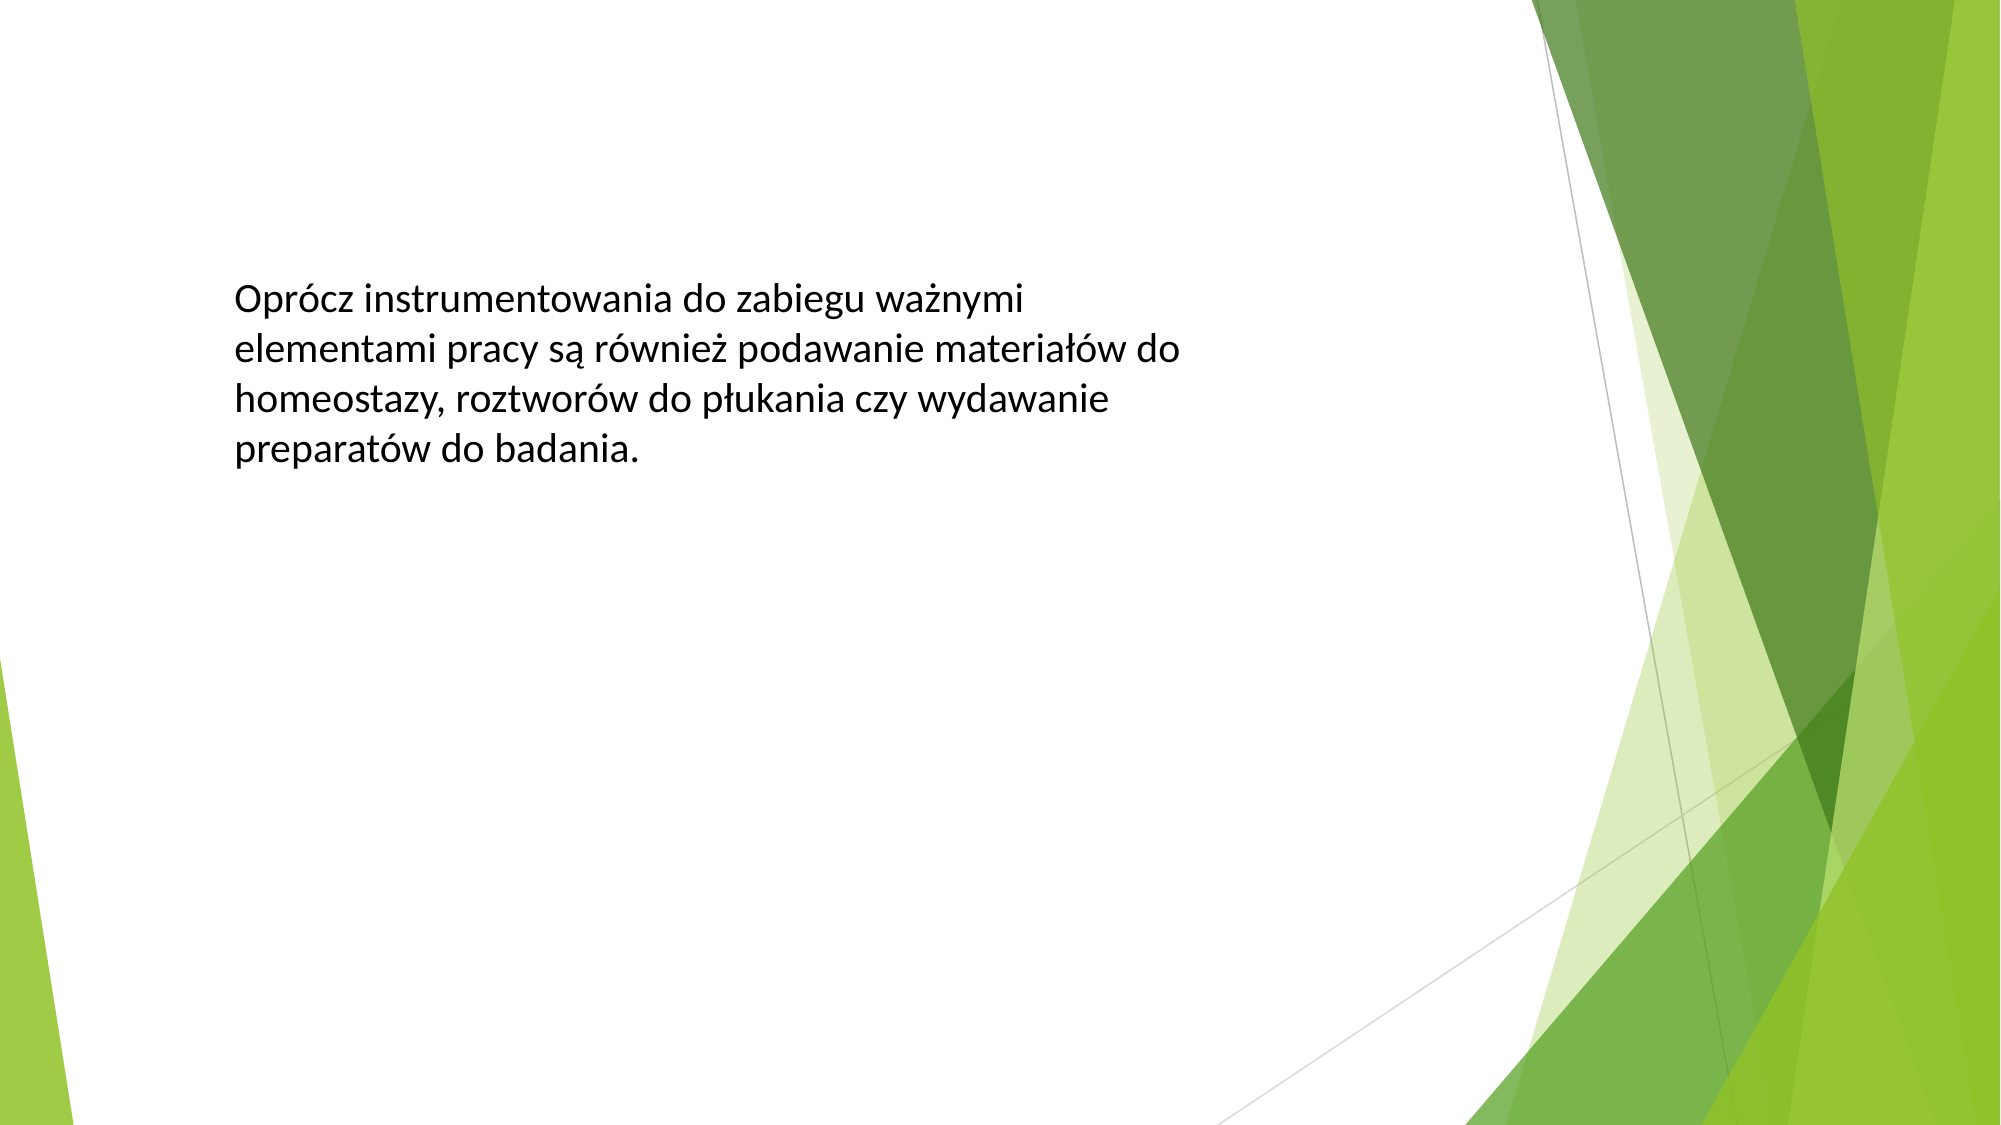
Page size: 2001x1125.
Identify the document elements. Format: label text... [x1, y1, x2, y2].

text_box Oprócz instrumentowania do zabiegu ważnymi elementami pracy są również podawanie materiałów do homeostazy, roztworów do płukania czy wydawanie preparatów do badania. [219, 262, 1220, 481]
